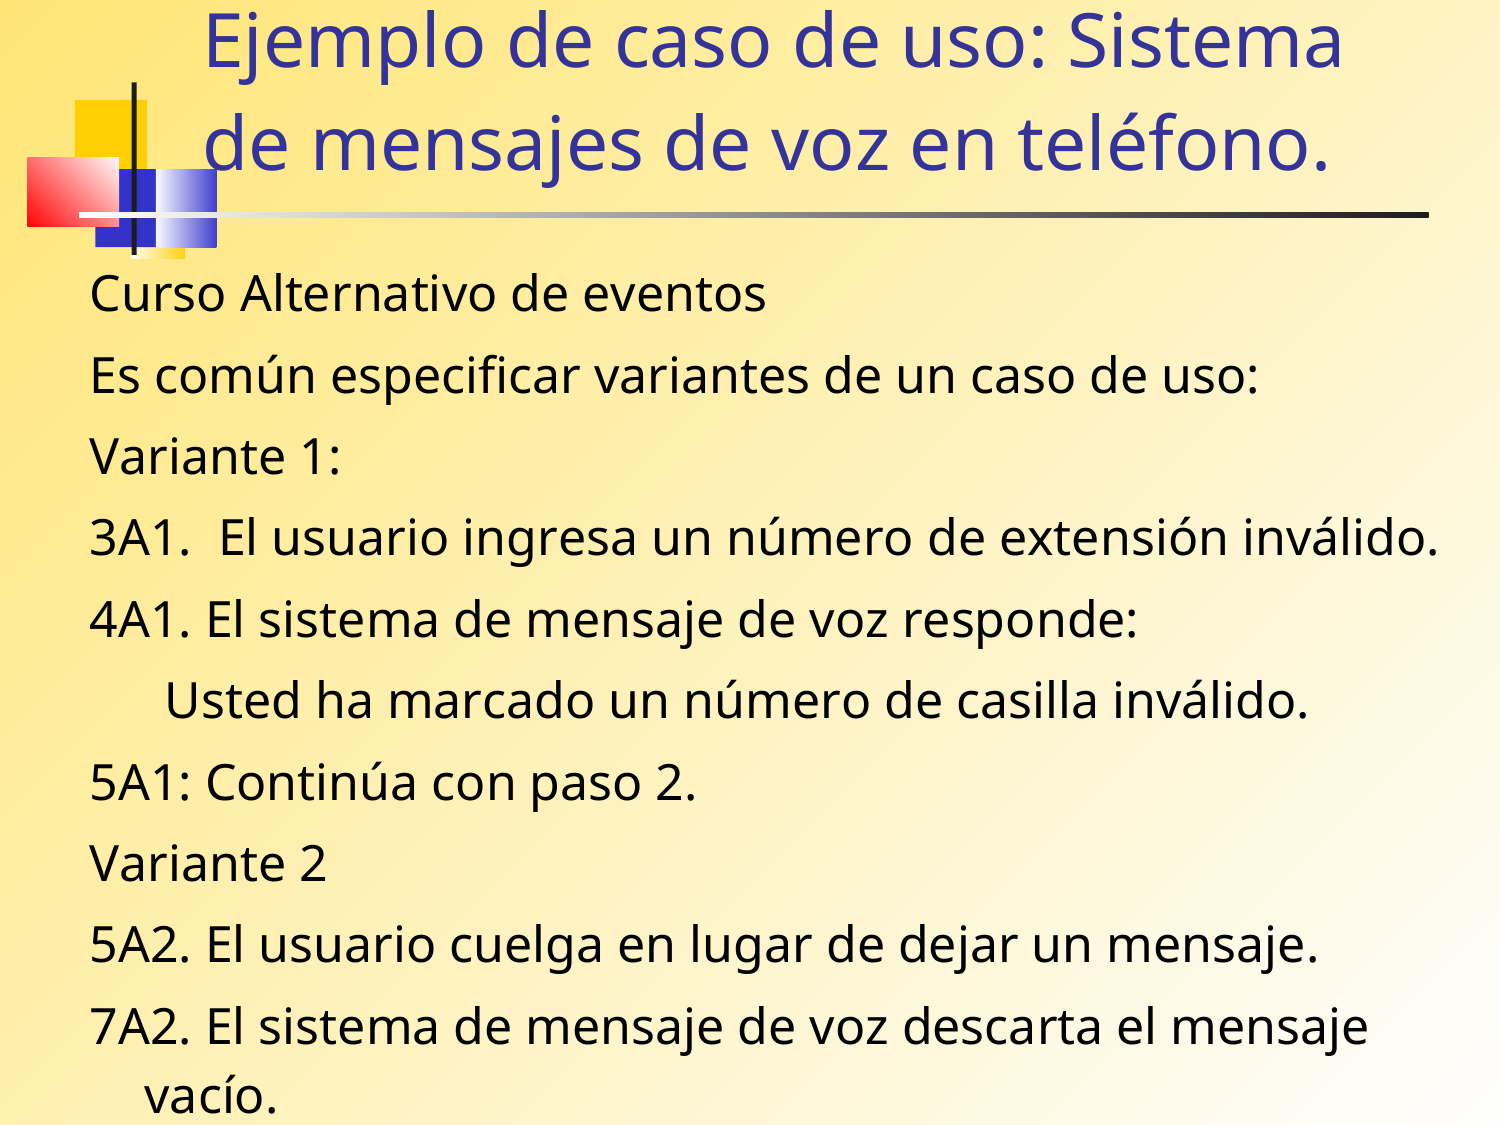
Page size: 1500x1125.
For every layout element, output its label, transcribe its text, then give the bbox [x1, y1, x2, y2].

title Ejemplo de caso de uso: Sistema de mensajes de voz en teléfono. [187, 2, 1466, 201]
list Curso Alternativo de eventos Es común especificar variantes de un caso de uso: Variante 1: 3A1. El usuario ingresa un número de extensión inválido. 4A1. El sistema de mensaje de voz responde: Usted ha marcado un número de casilla inválido. 5A1: Continúa con paso 2. Variante 2 5A2. El usuario cuelga en lugar de dejar un mensaje. 7A2. El sistema de mensaje de voz descarta el mensaje vacío. [75, 249, 1463, 1102]
